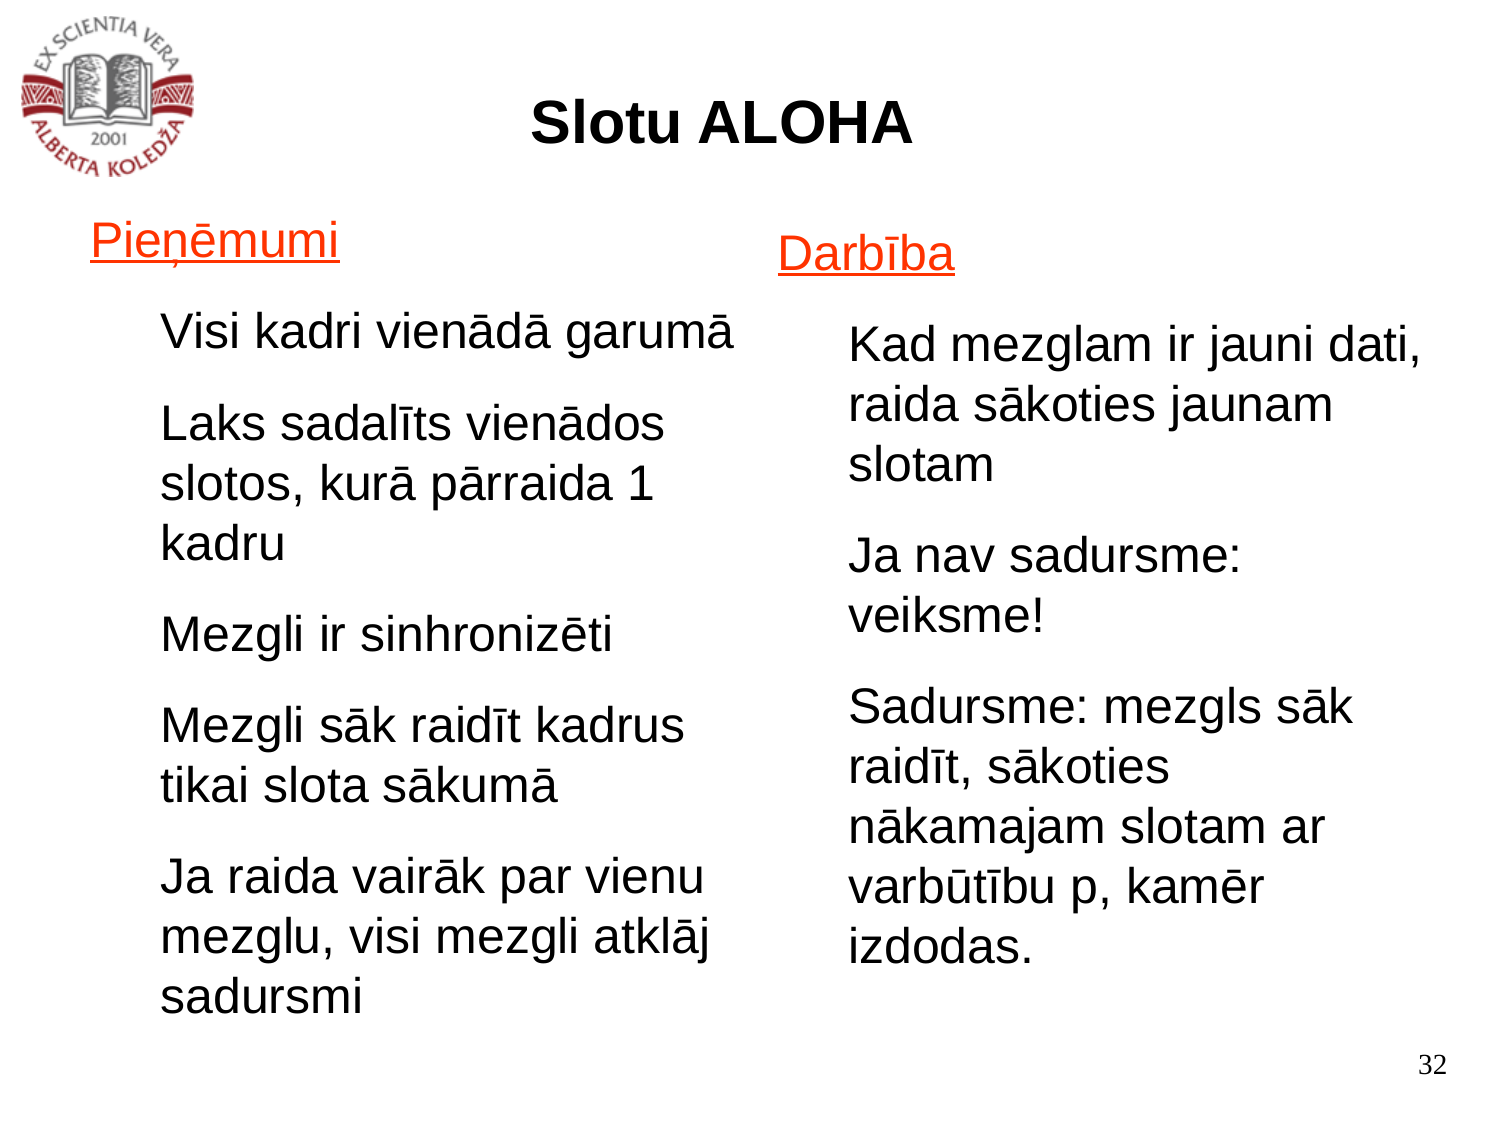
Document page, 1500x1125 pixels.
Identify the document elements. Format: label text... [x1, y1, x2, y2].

list Pieņēmumi Visi kadri vienādā garumā Laks sadalīts vienādos slotos, kurā pārraida 1 kadru Mezgli ir sinhronizēti Mezgli sāk raidīt kadrus tikai slota sākumā Ja raida vairāk par vienu mezglu, visi mezgli atklāj sadursmi [75, 200, 757, 1101]
list Darbība Kad mezglam ir jauni dati, raida sākoties jaunam slotam Ja nav sadursme: veiksme! Sadursme: mezgls sāk raidīt, sākoties nākamajam slotam ar varbūtību p, kamēr izdodas. [762, 212, 1444, 1088]
picture [21, 16, 194, 177]
title Slotu ALOHA [50, 62, 1374, 175]
text_box <skaitlis> [1312, 1037, 1463, 1101]
